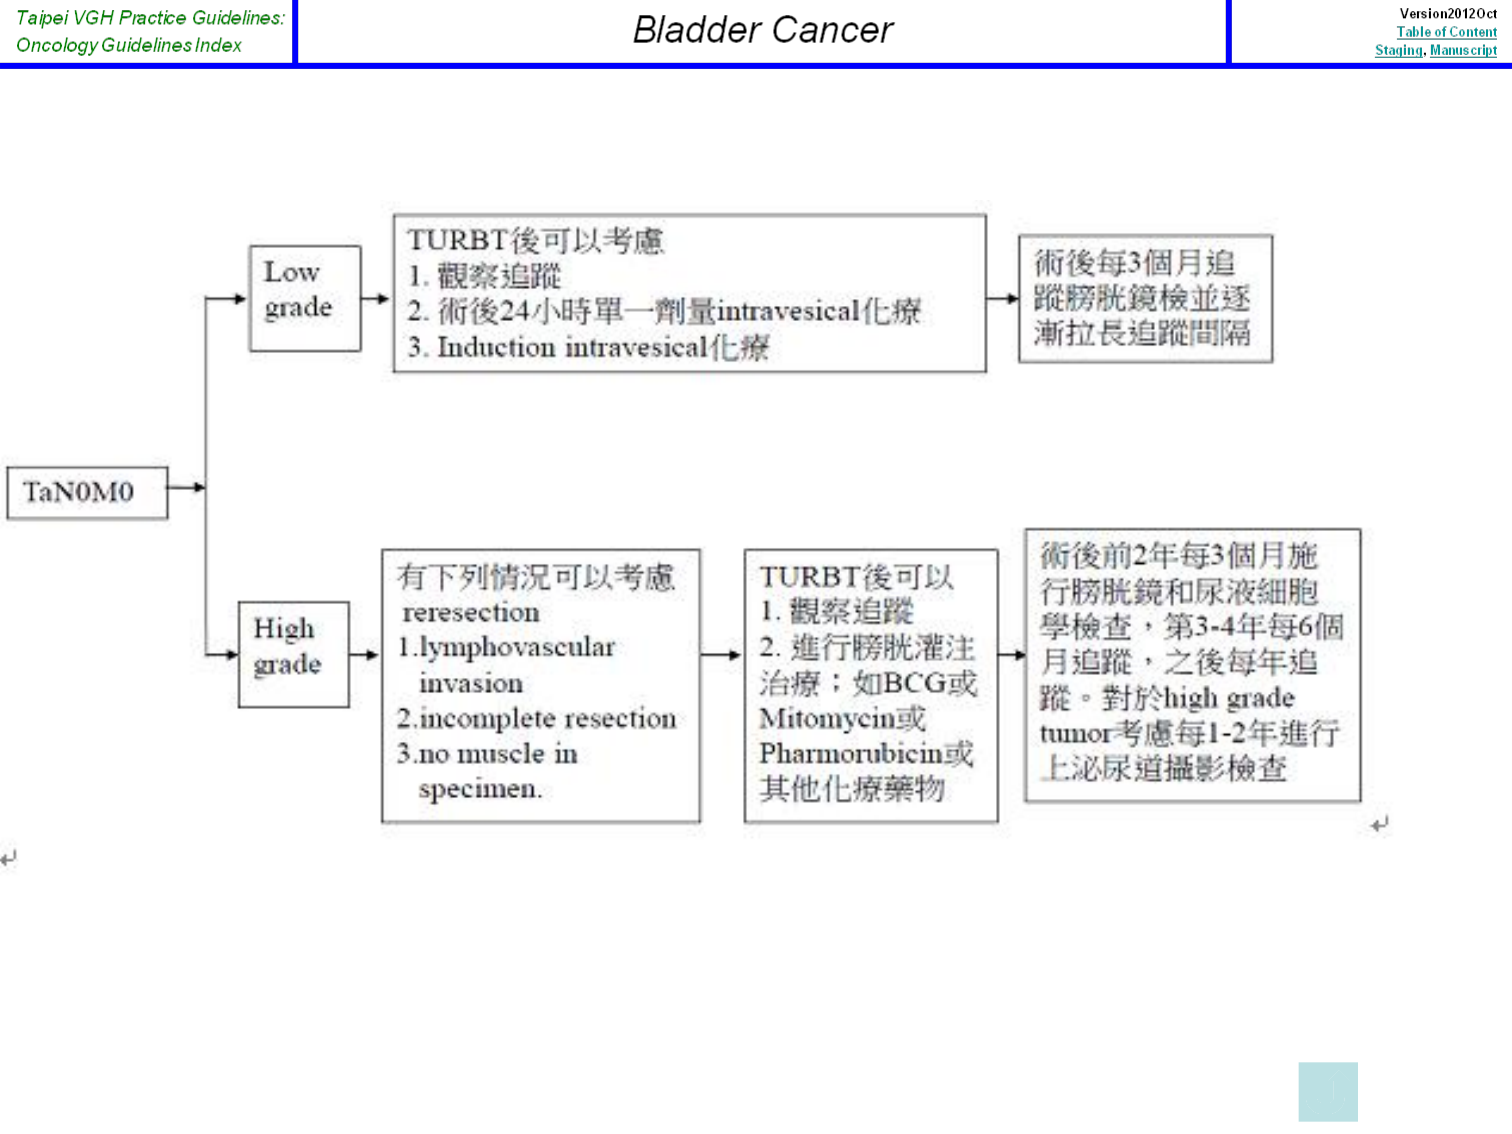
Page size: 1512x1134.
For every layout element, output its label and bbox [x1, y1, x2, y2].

picture [0, 200, 1477, 1040]
